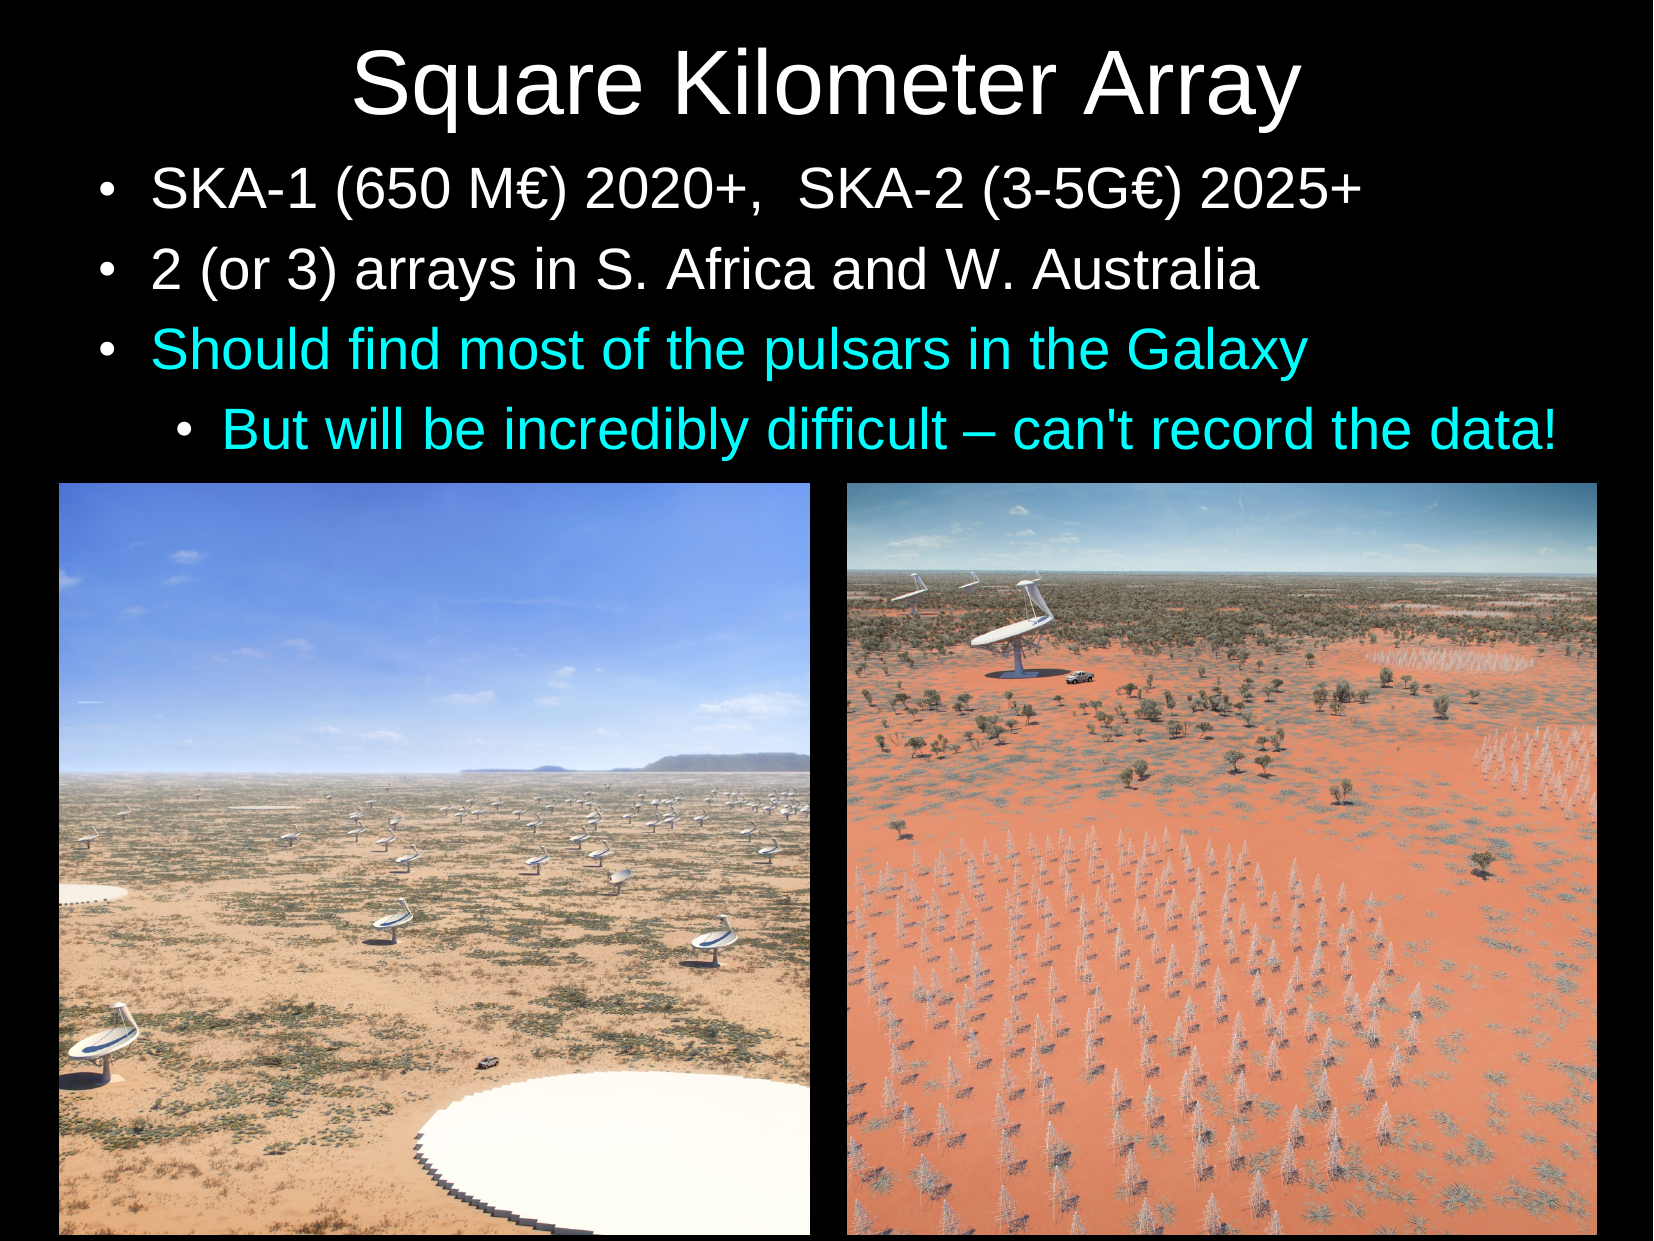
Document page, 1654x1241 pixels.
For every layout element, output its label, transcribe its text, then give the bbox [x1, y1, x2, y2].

picture [59, 483, 810, 1235]
title Square Kilometer Array [121, 15, 1534, 151]
picture [847, 483, 1597, 1235]
list SKA-1 (650 M€) 2020+, SKA-2 (3-5G€) 2025+ 2 (or 3) arrays in S. Africa and W. Australia Should find most of the pulsars in the Galaxy But will be incredibly difficult – can't record the data! [79, 156, 1605, 876]
